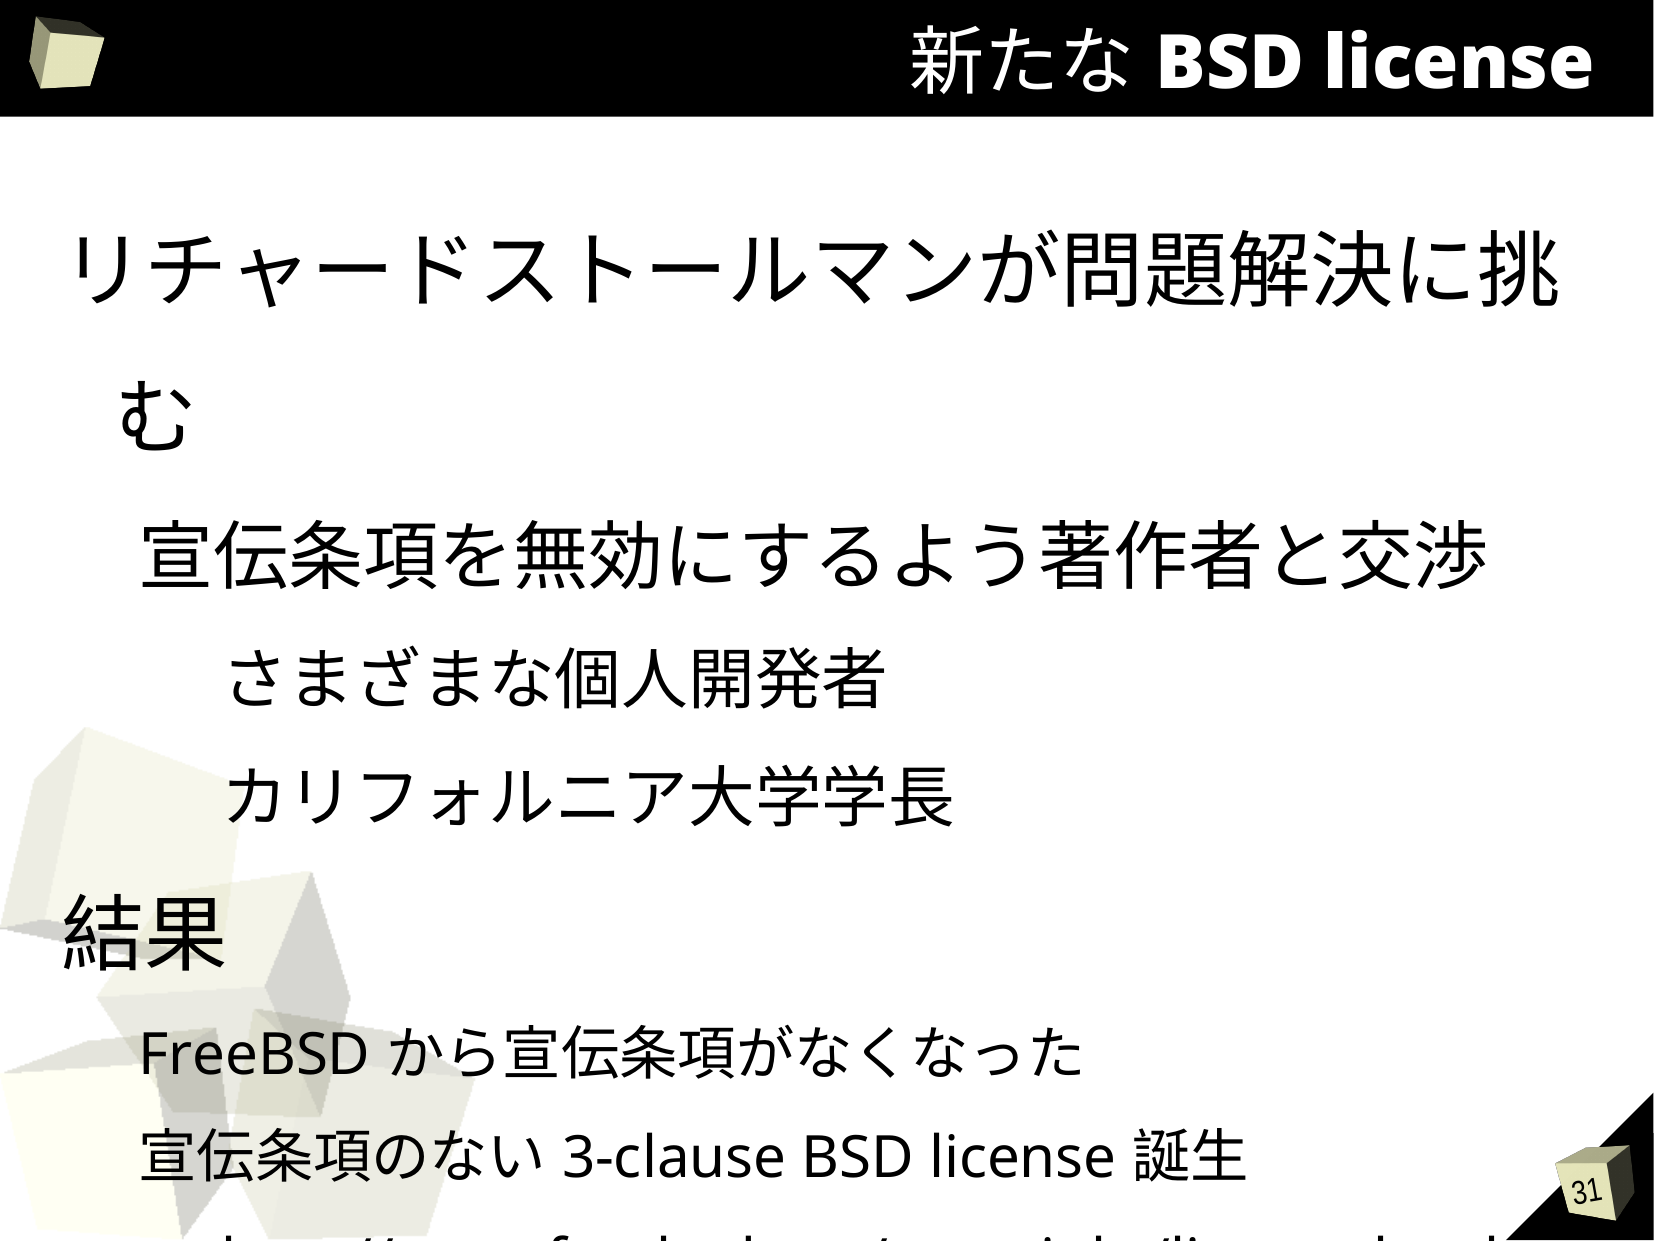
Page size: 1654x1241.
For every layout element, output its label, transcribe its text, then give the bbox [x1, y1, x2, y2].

title 新たなBSD license [118, 0, 1595, 119]
picture [0, 726, 477, 1241]
list リチャードストールマンが問題解決に挑む 宣伝条項を無効にするよう著作者と交渉 さまざまな個人開発者 カリフォルニア大学学長 結果 FreeBSDから宣伝条項がなくなった 宣伝条項のない3-clause BSD license誕生 http://www.freebsd.org/copyright/license.html さらに制限の緩い2-clause BSD licenseも しかし旧来の4-clause BSDライセンスも未だ残っている http://www.gnu.org/philosophy/bsd.ja.html [44, 177, 1611, 1214]
